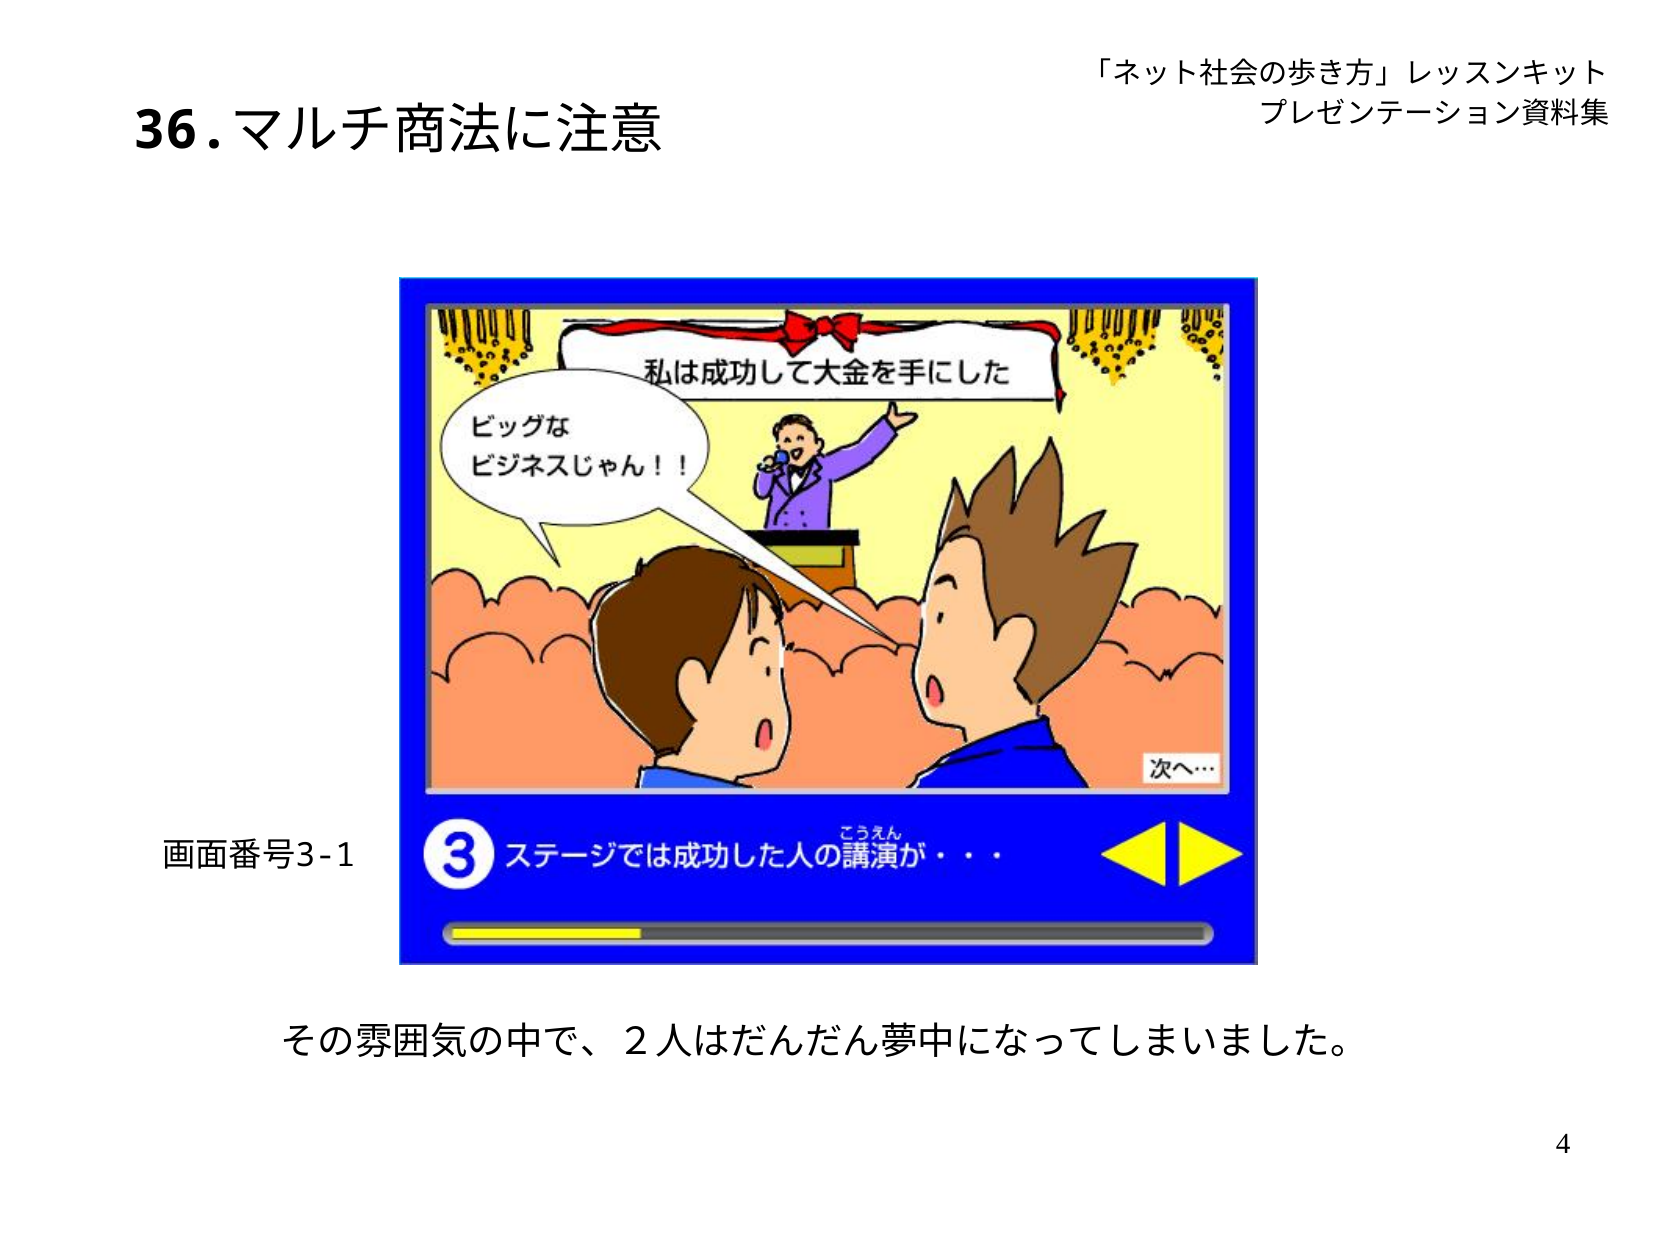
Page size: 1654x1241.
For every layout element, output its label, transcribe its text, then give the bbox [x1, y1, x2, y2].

text_box 36.マルチ商法に注意 [118, 88, 1241, 169]
text_box その雰囲気の中で、２人はだんだん夢中になってしまいました。 [265, 1003, 1447, 1074]
picture [399, 277, 1258, 965]
text_box 画面番号3-1 [147, 826, 384, 882]
text_box 「ネット社会の歩き方」レッスンキット プレゼンテーション資料集 [1062, 44, 1625, 139]
